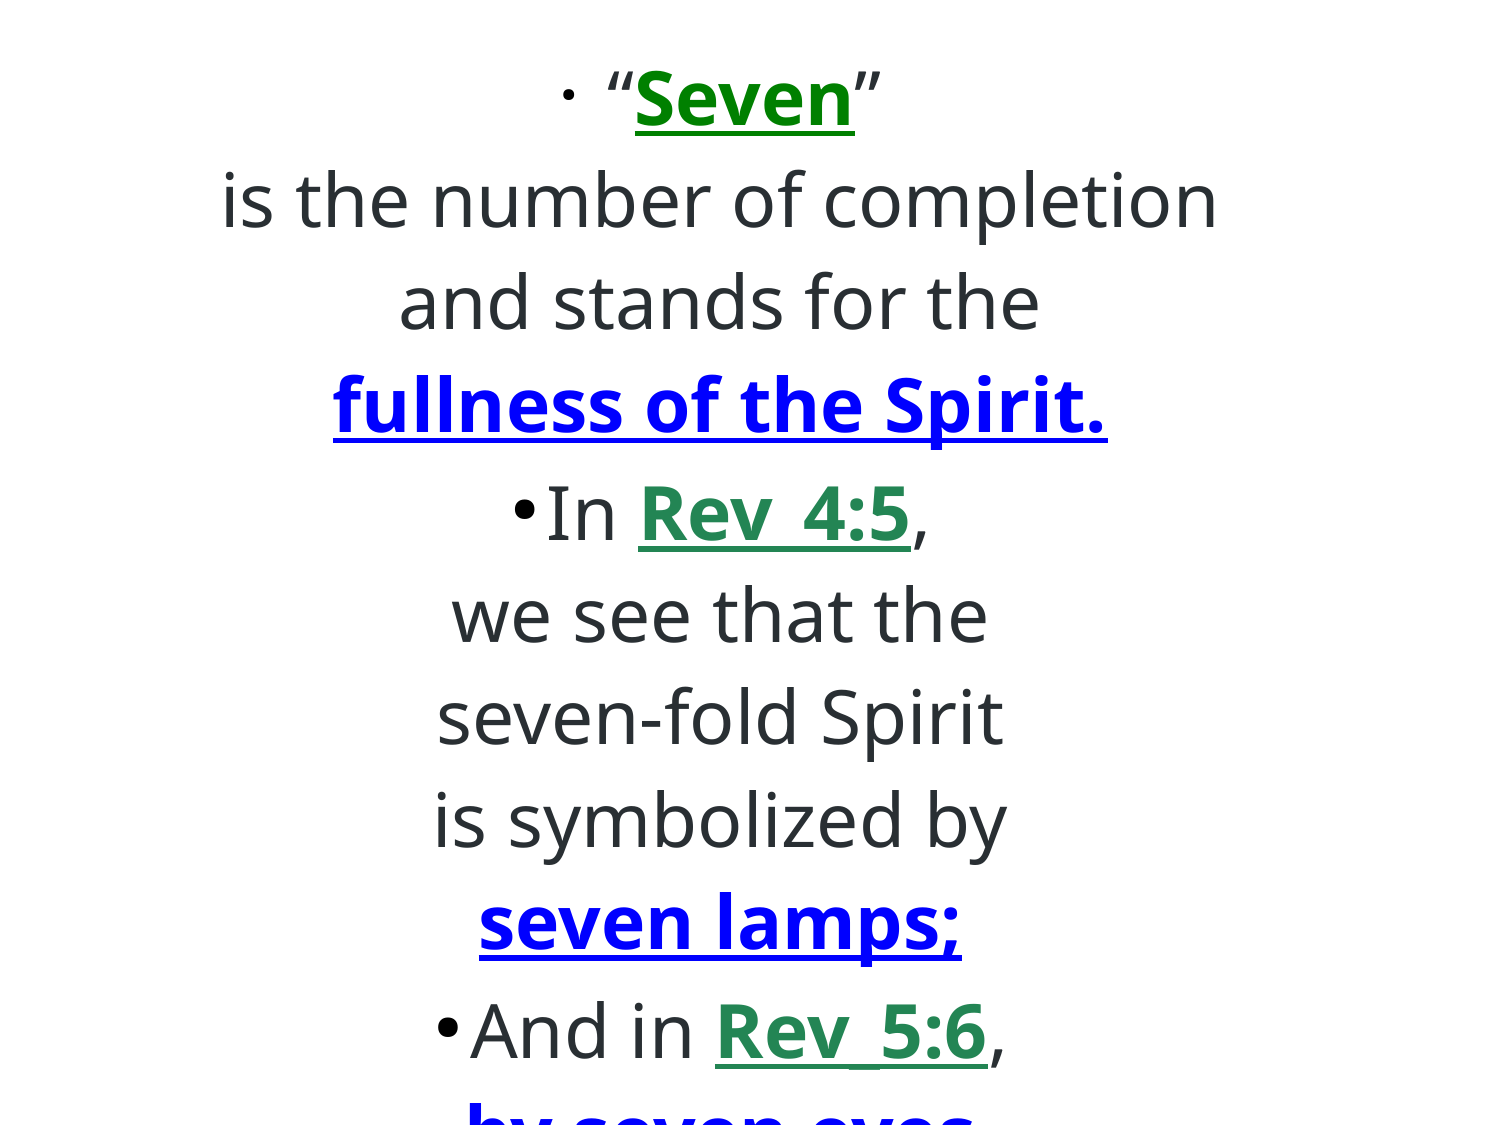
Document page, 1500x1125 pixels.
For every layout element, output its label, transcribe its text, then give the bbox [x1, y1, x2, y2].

text_box “Seven” is the number of completion and stands for the fullness of the Spirit. In Rev_4:5, we see that the seven-fold Spirit is symbolized by seven lamps; And in Rev_5:6, by seven eyes. [0, 37, 1426, 1069]
